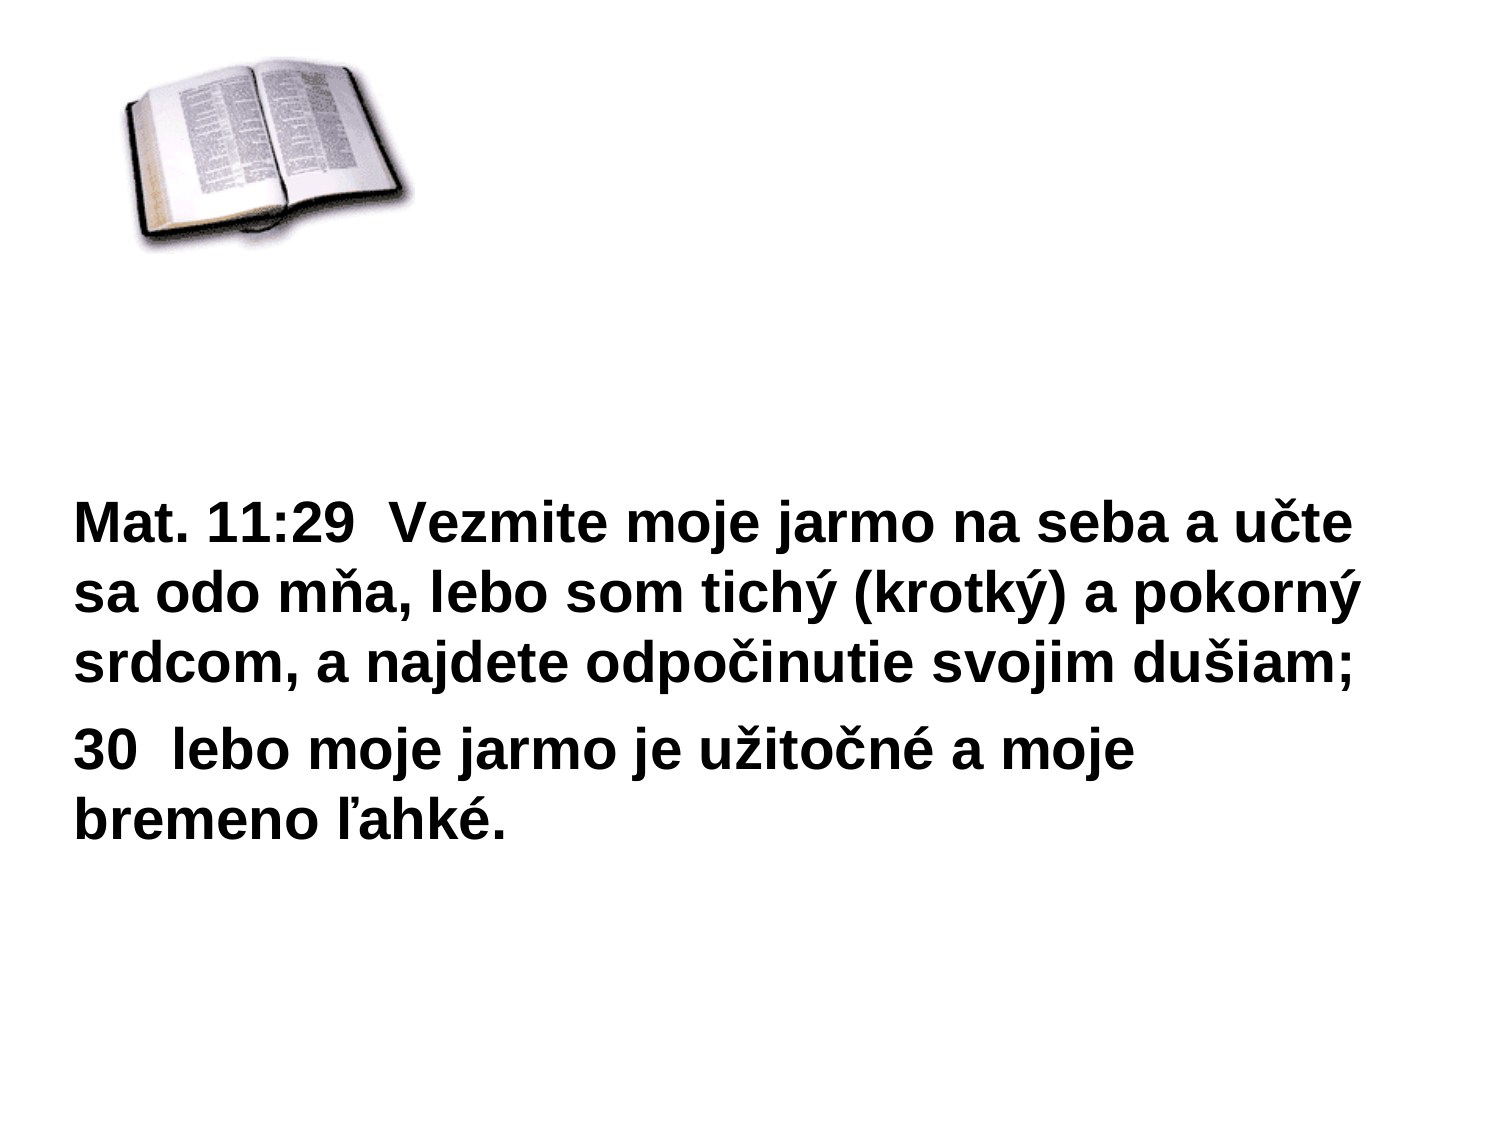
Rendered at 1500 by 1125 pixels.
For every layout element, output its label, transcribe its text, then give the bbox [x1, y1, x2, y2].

picture [112, 49, 415, 254]
list Mat. 11:29 Vezmite moje jarmo na seba a učte sa odo mňa, lebo som tichý (krotký) a pokorný srdcom, a najdete odpočinutie svojim dušiam; 30 lebo moje jarmo je užitočné a moje bremeno ľahké. [59, 305, 1410, 946]
